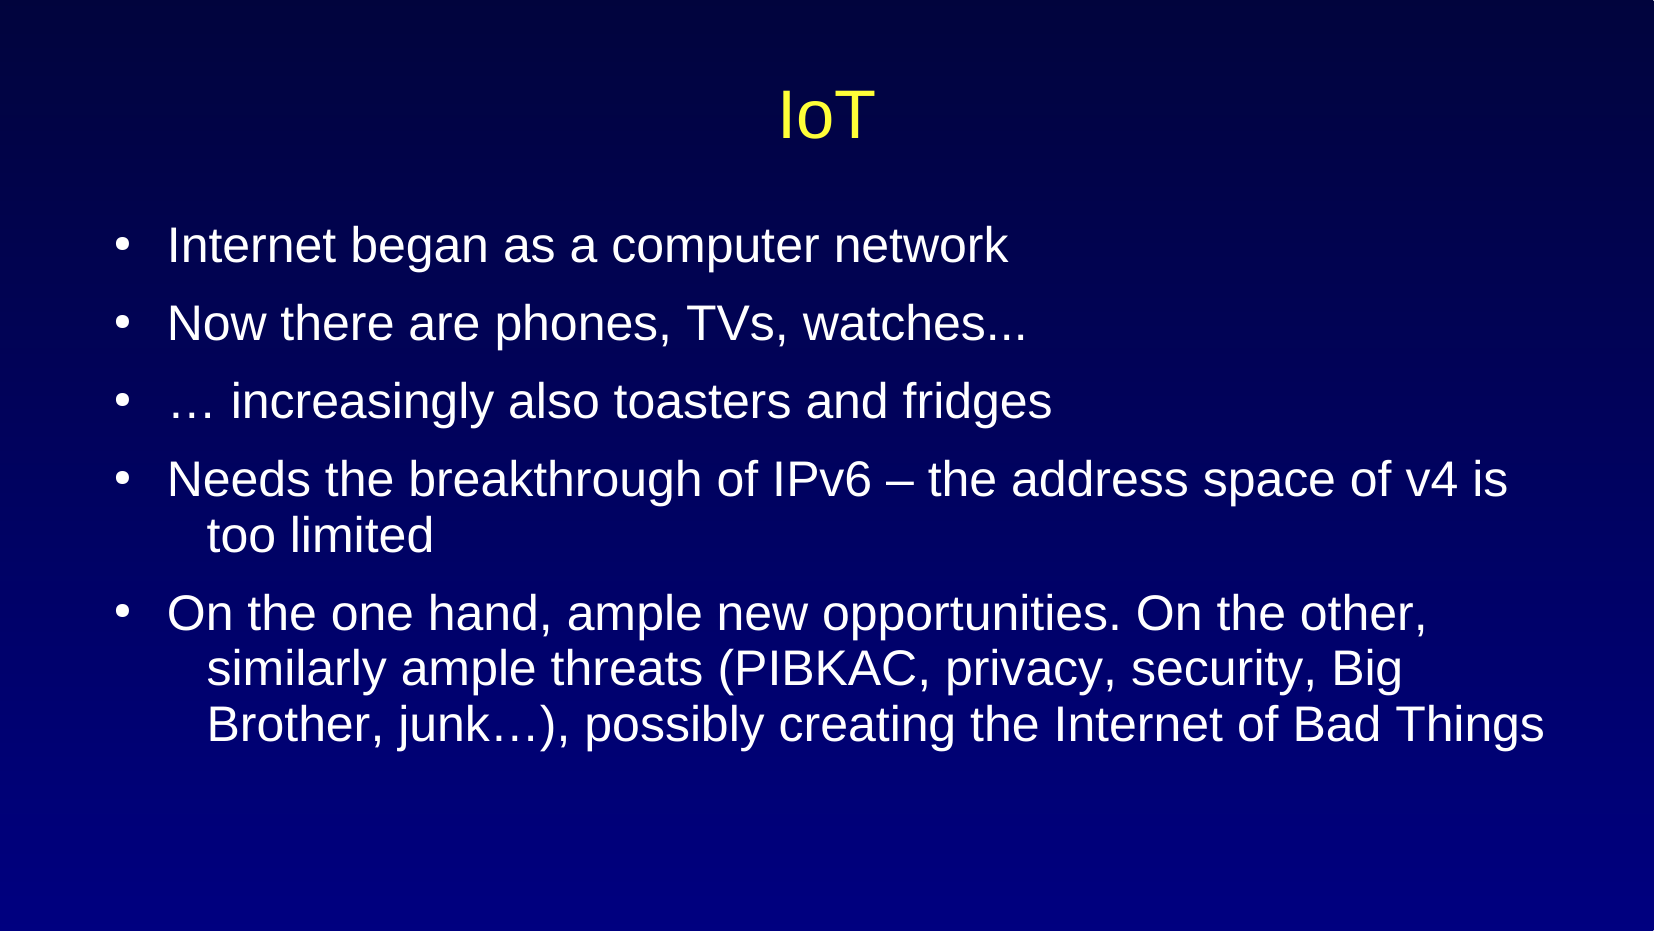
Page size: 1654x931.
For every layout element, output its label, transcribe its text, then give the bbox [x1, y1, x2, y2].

title IoT [82, 37, 1571, 193]
list Internet began as a computer network Now there are phones, TVs, watches... … increasingly also toasters and fridges Needs the breakthrough of IPv6 – the address space of v4 is too limited On the one hand, ample new opportunities. On the other, similarly ample threats (PIBKAC, privacy, security, Big Brother, junk…), possibly creating the Internet of Bad Things [82, 217, 1571, 758]
